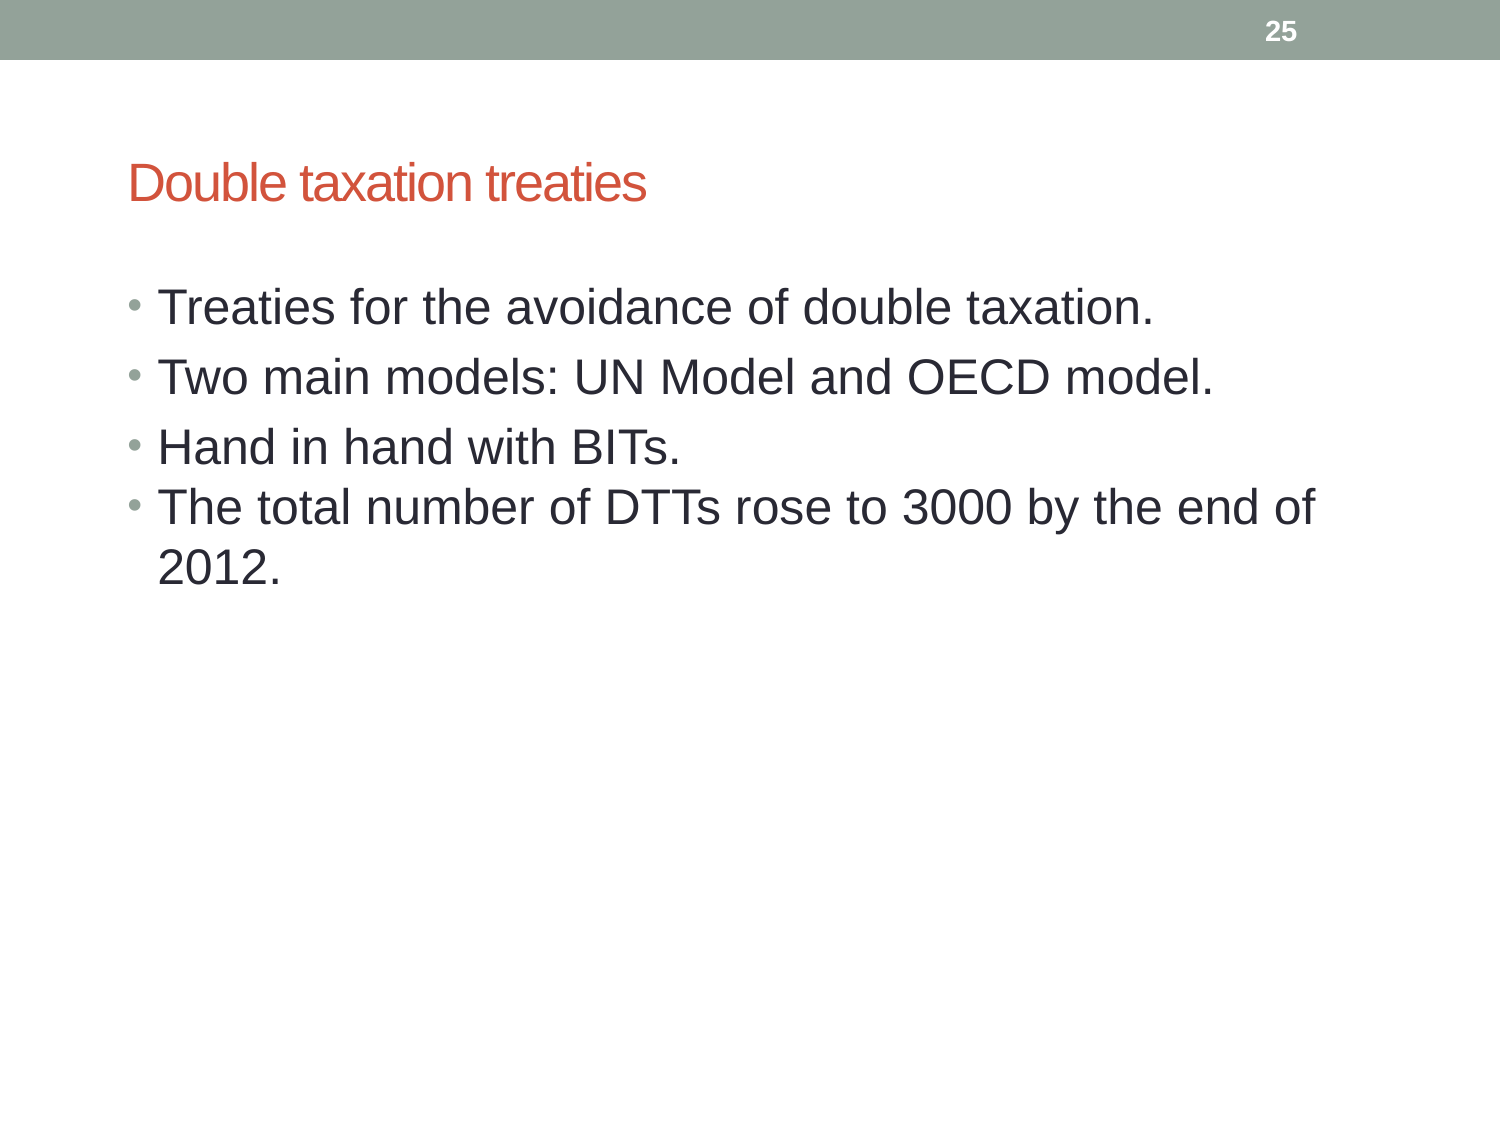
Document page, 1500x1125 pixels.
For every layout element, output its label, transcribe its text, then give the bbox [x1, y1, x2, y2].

title Double taxation treaties [112, 139, 1388, 221]
slide_number <編號> [1250, 3, 1425, 57]
list Treaties for the avoidance of double taxation. Two main models: UN Model and OECD model. Hand in hand with BITs. The total number of DTTs rose to 3000 by the end of 2012. [112, 267, 1388, 943]
